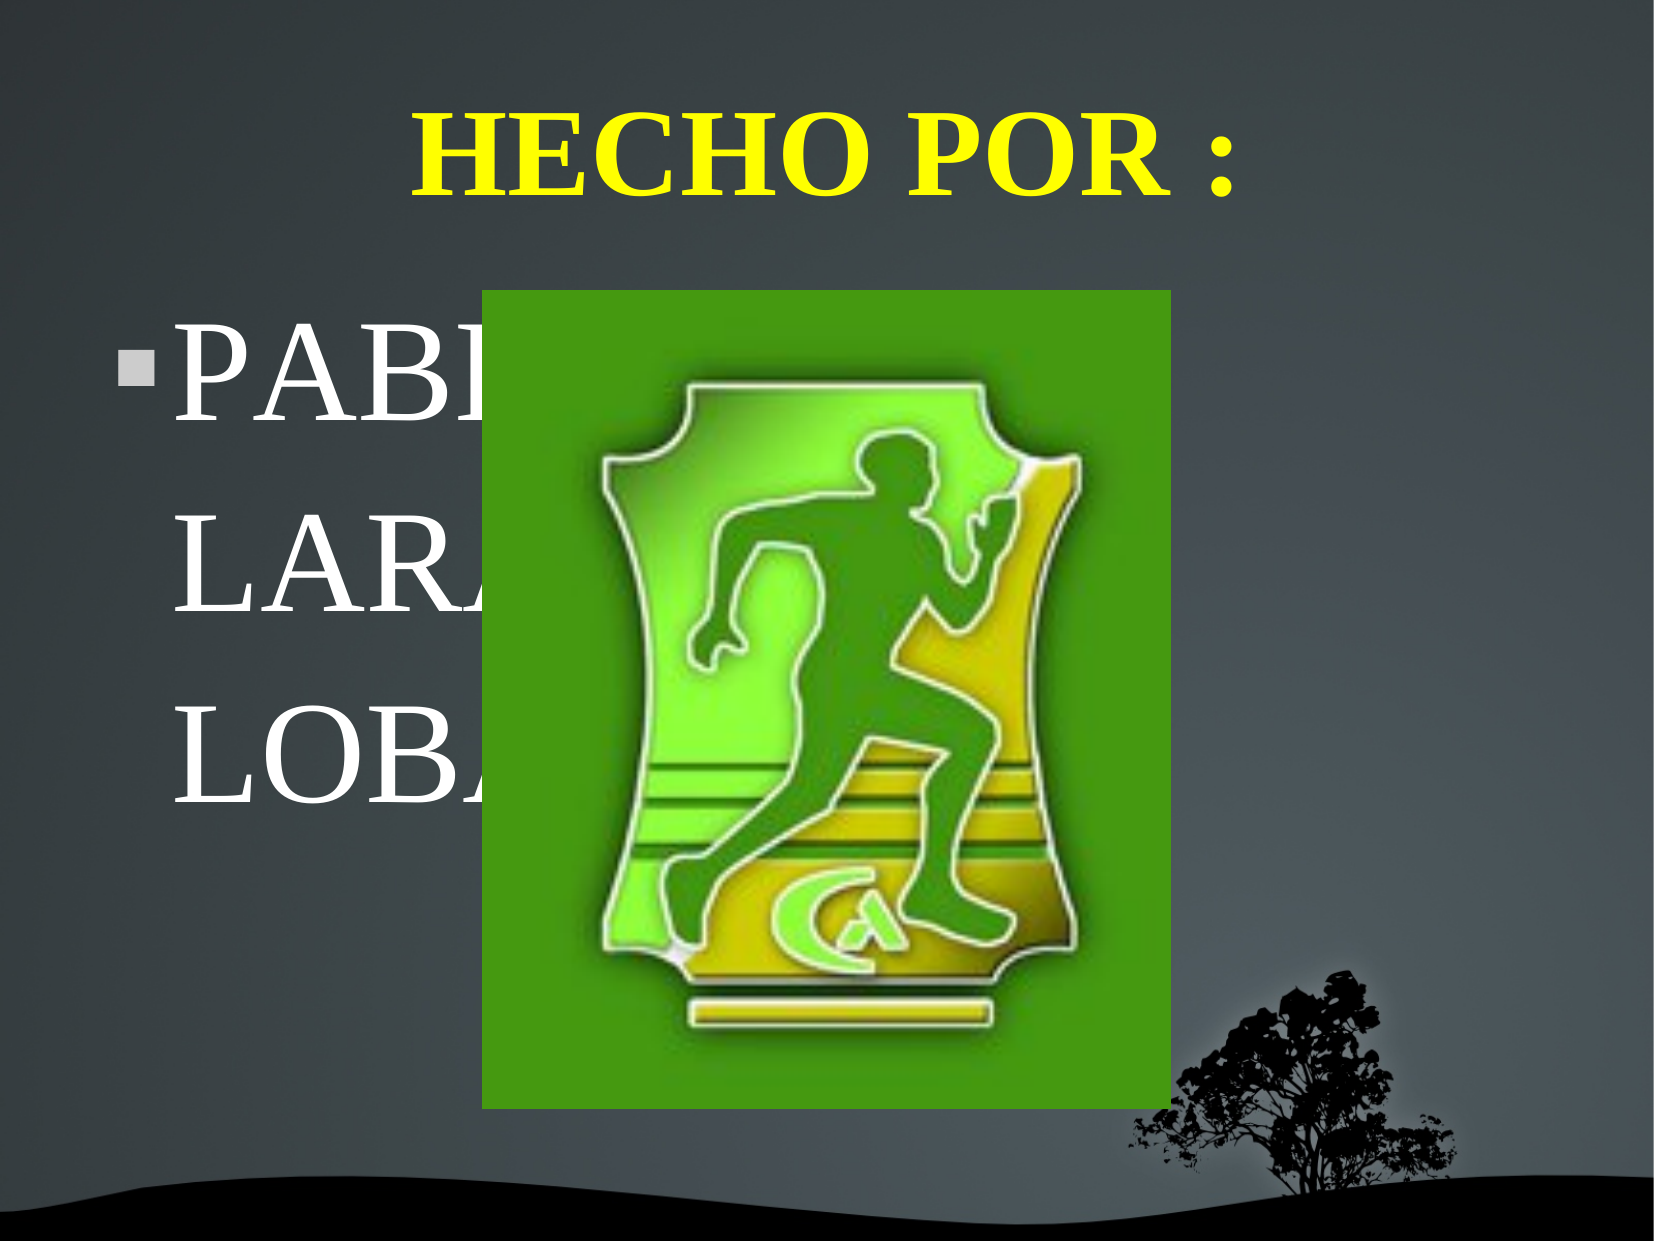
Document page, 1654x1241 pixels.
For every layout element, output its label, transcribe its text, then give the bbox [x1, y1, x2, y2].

list PABLO LARA LOBATO [82, 290, 482, 1094]
title HECHO POR : [82, 56, 1571, 250]
picture [0, 0, 1654, 1241]
